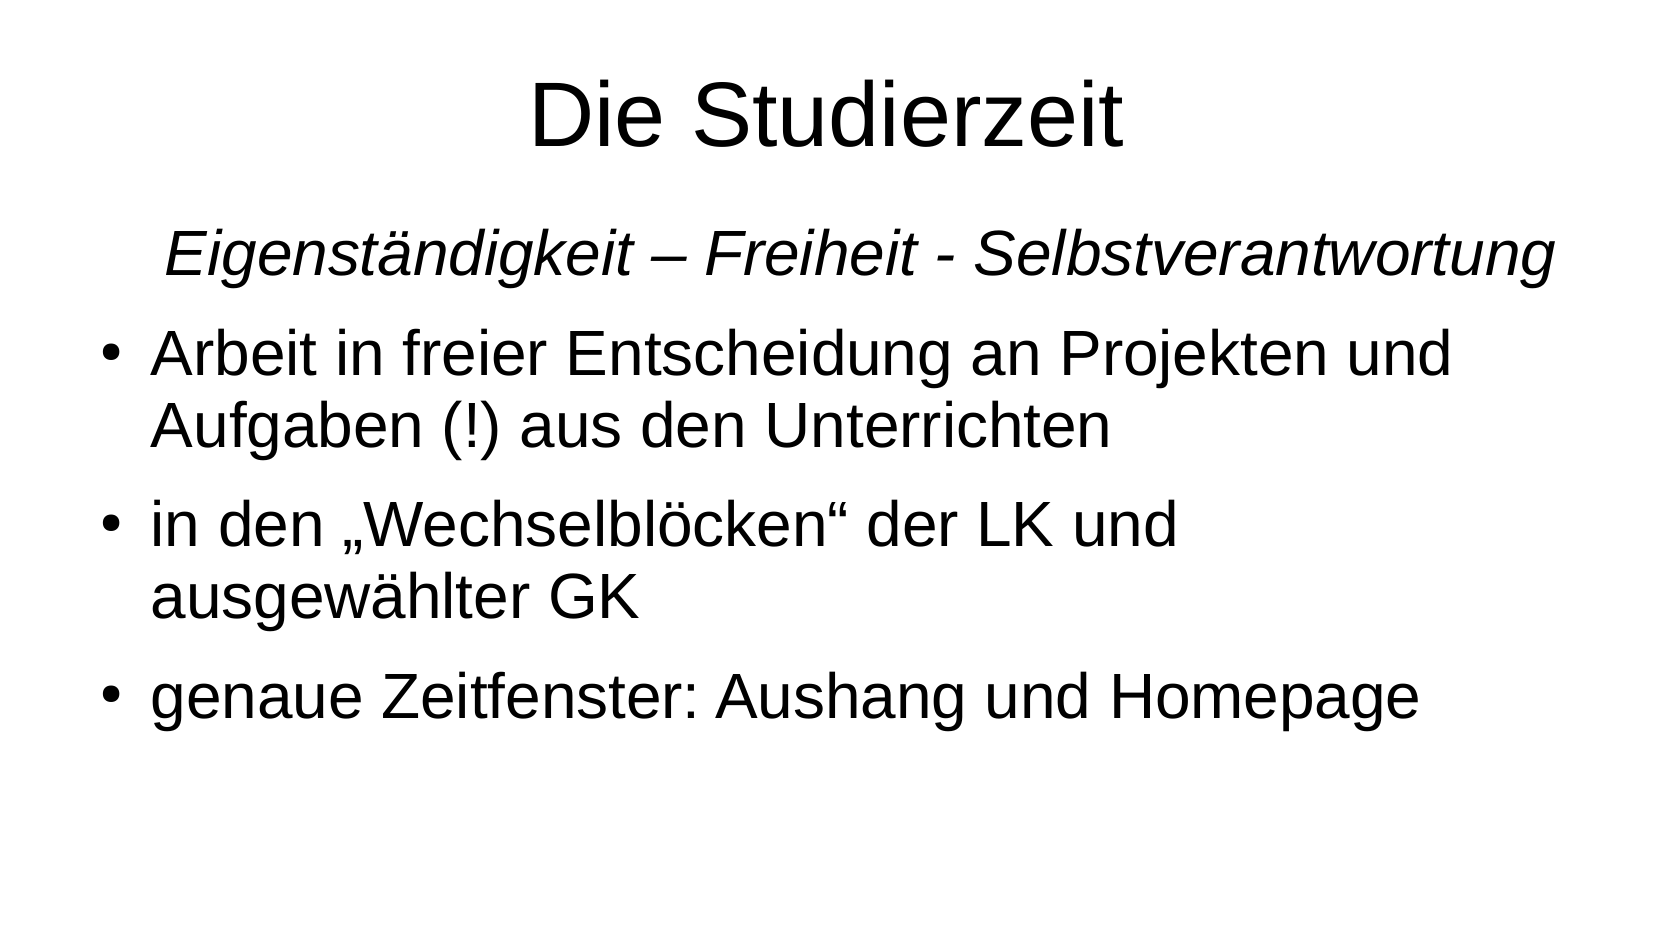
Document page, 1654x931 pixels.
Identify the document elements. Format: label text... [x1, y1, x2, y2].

list Eigenständigkeit – Freiheit - Selbstverantwortung Arbeit in freier Entscheidung an Projekten und Aufgaben (!) aus den Unterrichten in den „Wechselblöcken“ der LK und ausgewählter GK genaue Zeitfenster: Aushang und Homepage [82, 217, 1571, 758]
title Die Studierzeit [82, 37, 1571, 193]
